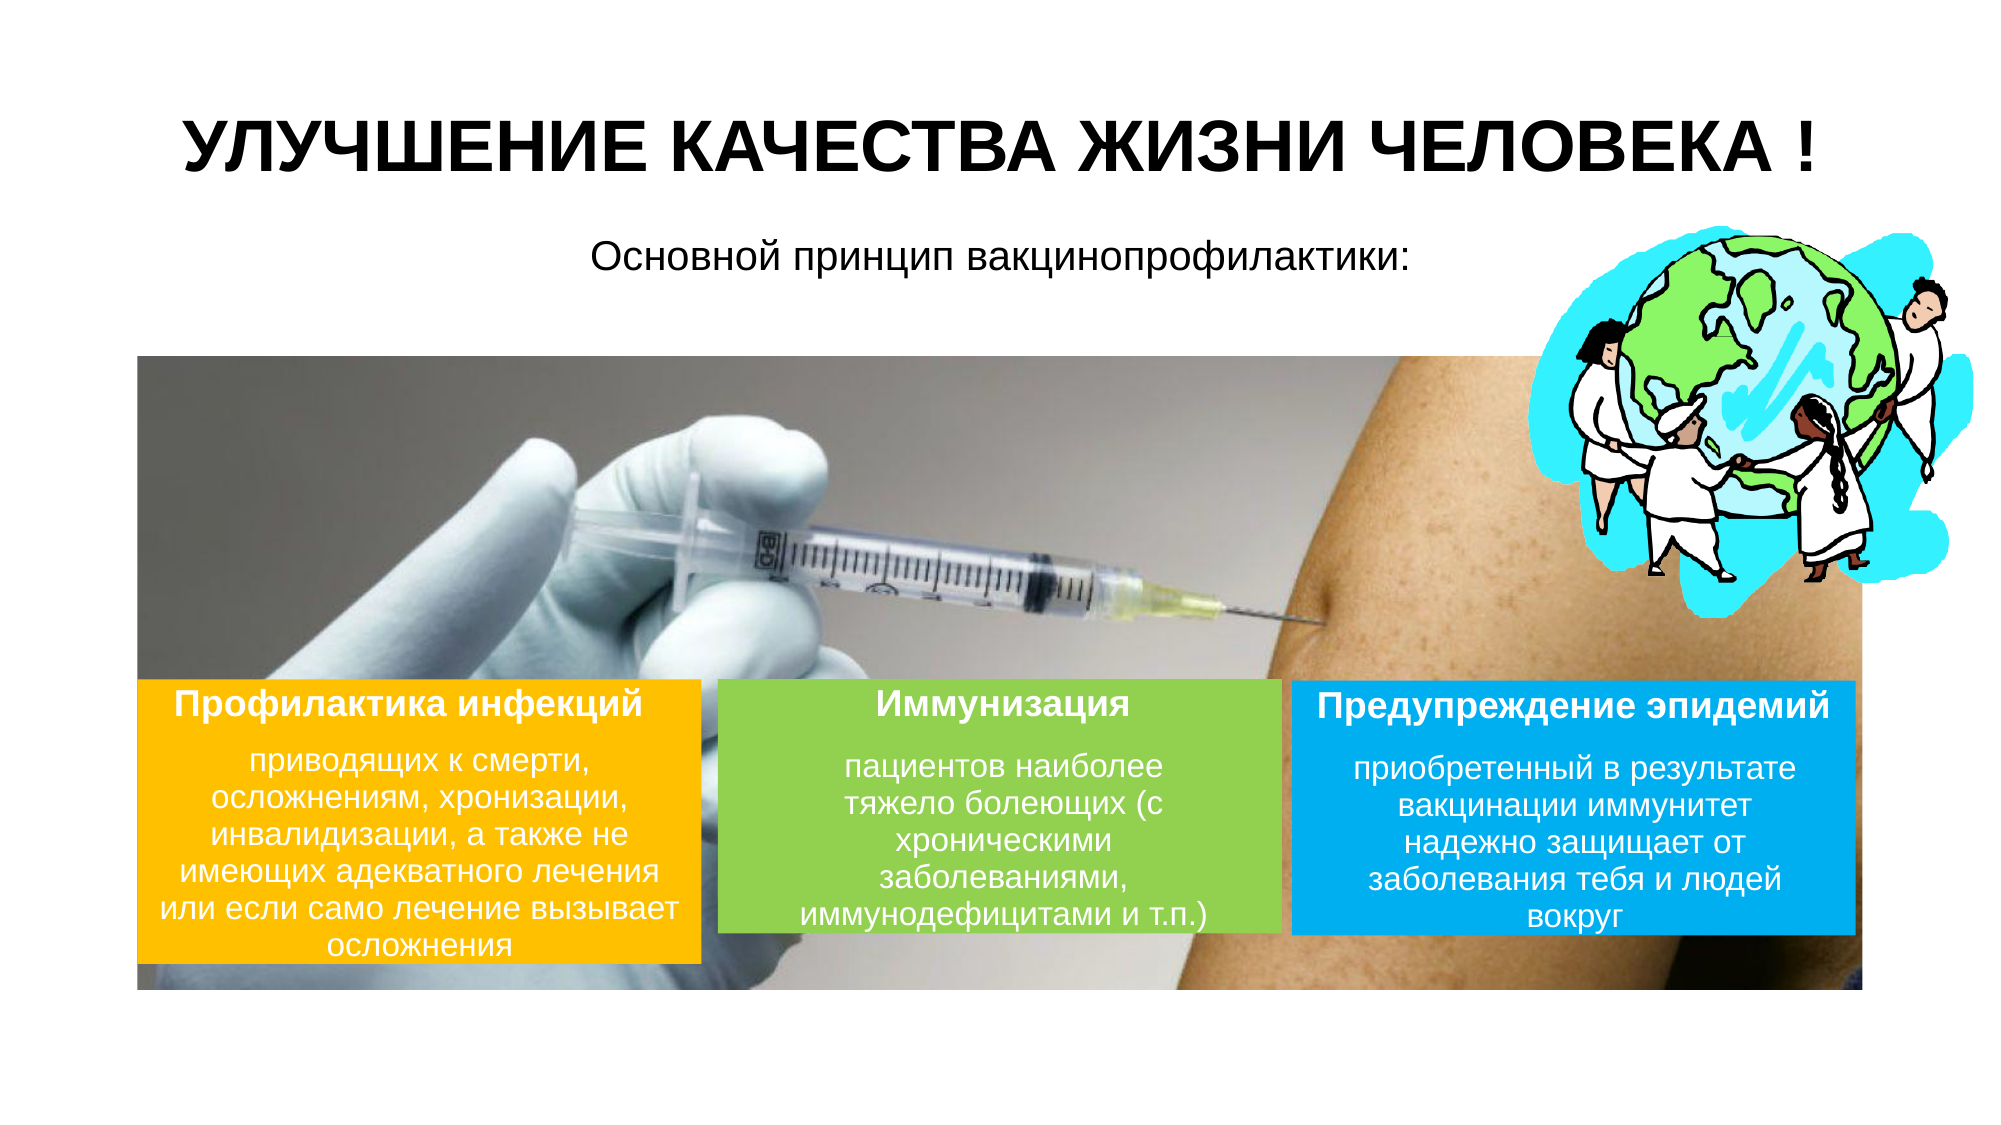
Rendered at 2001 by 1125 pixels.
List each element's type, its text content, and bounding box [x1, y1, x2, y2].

text_box Профилактика инфекций приводящих к смерти, осложнениям, хронизации, инвалидизации, а также не имеющих адекватного лечения или если само лечение вызывает осложнения [137, 679, 702, 964]
text_box Иммунизация пациентов наиболее тяжело болеющих (с хроническими заболеваниями, иммунодефицитами и т.п.) [717, 679, 1282, 934]
text_box Основной принцип вакцинопрофилактики: [587, 228, 1413, 280]
text_box Предупреждение эпидемий приобретенный в результате вакцинации иммунитет надежно защищает от заболевания тебя и людей вокруг [1291, 680, 1856, 936]
text_box [137, 226, 1974, 990]
title УЛУЧШЕНИЕ КАЧЕСТВА ЖИЗНИ ЧЕЛОВЕКА ! [49, 69, 1951, 287]
